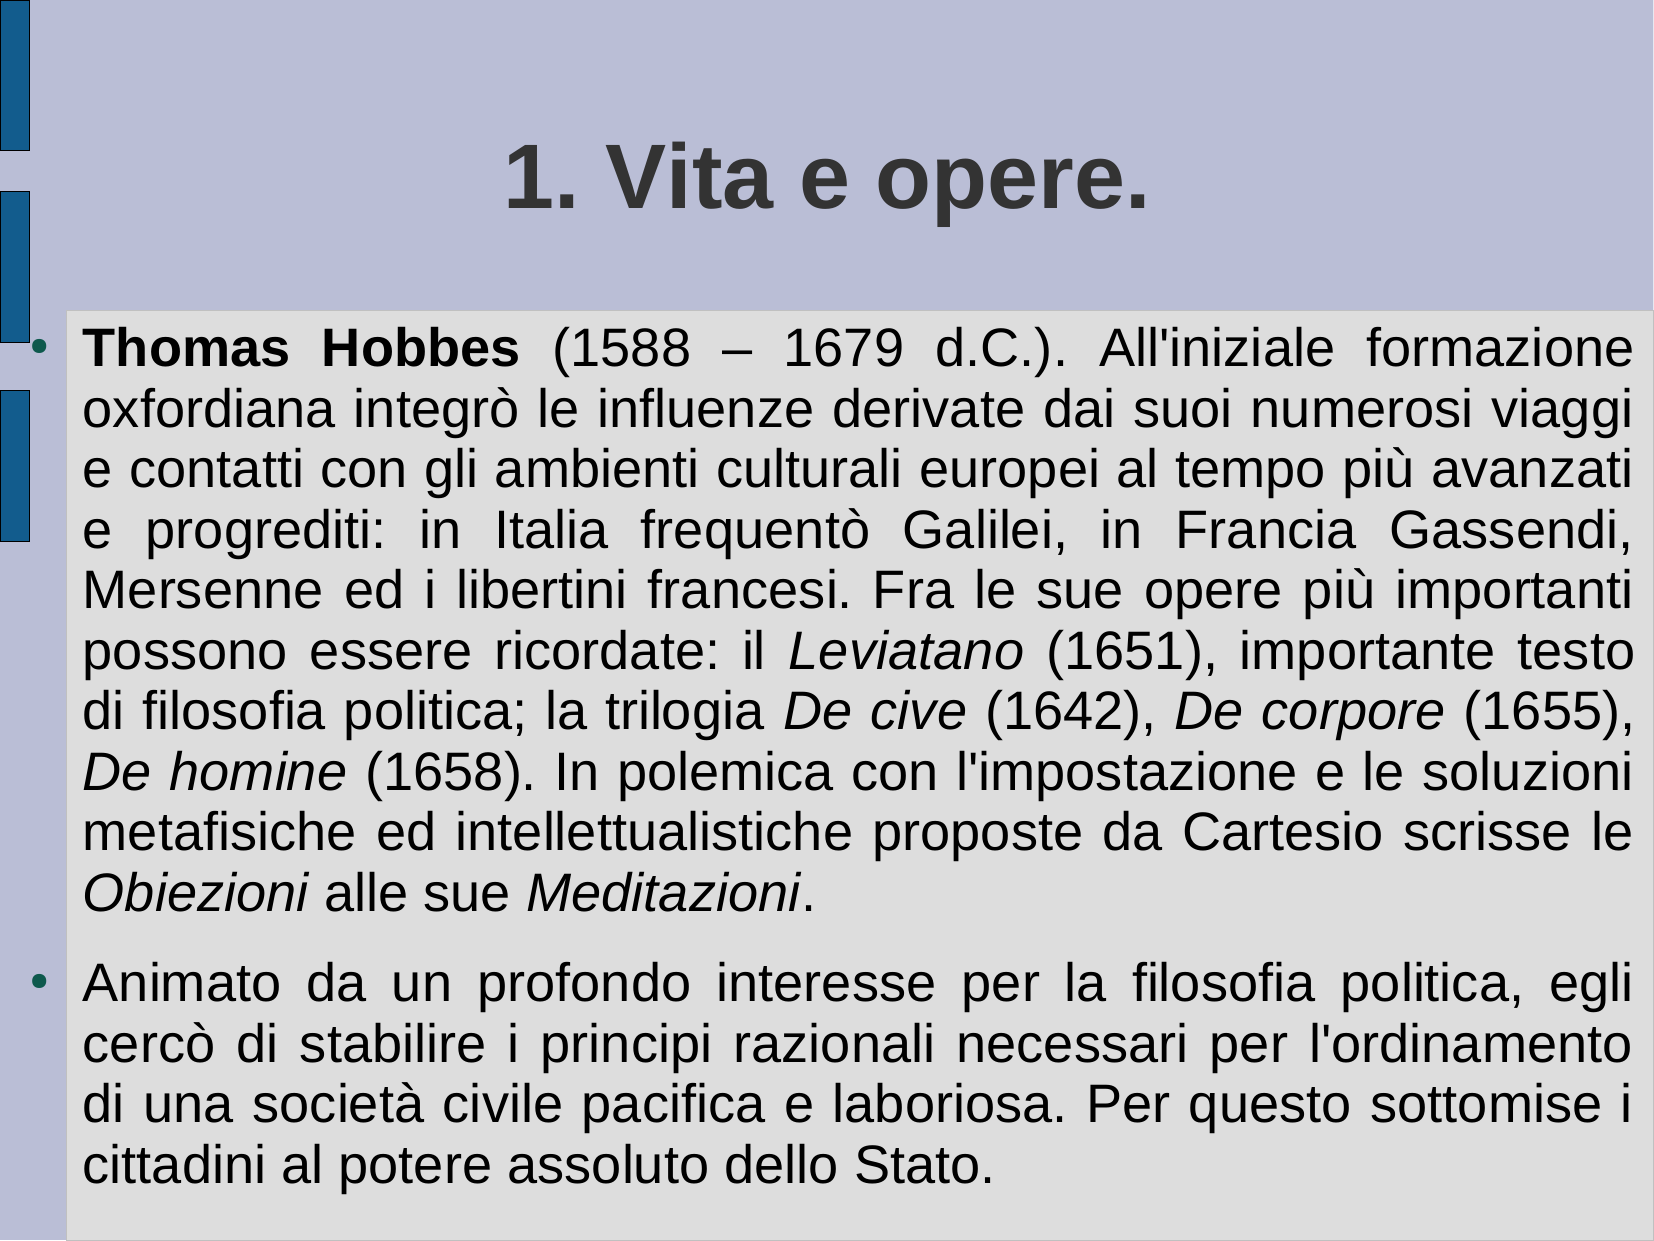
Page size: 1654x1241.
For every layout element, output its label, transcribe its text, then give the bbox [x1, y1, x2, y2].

title 1. Vita e opere. [121, 73, 1534, 281]
list Thomas Hobbes (1588 – 1679 d.C.). All'iniziale formazione oxfordiana integrò le influenze derivate dai suoi numerosi viaggi e contatti con gli ambienti culturali europei al tempo più avanzati e progrediti: in Italia frequentò Galilei, in Francia Gassendi, Mersenne ed i libertini francesi. Fra le sue opere più importanti possono essere ricordate: il Leviatano (1651), importante testo di filosofia politica; la trilogia De cive (1642), De corpore (1655), De homine (1658). In polemica con l'impostazione e le soluzioni metafisiche ed intellettualistiche proposte da Cartesio scrisse le Obiezioni alle sue Meditazioni. Animato da un profondo interesse per la filosofia politica, egli cercò di stabilire i principi razionali necessari per l'ordinamento di una società civile pacifica e laboriosa. Per questo sottomise i cittadini al potere assoluto dello Stato. [11, 317, 1636, 1205]
